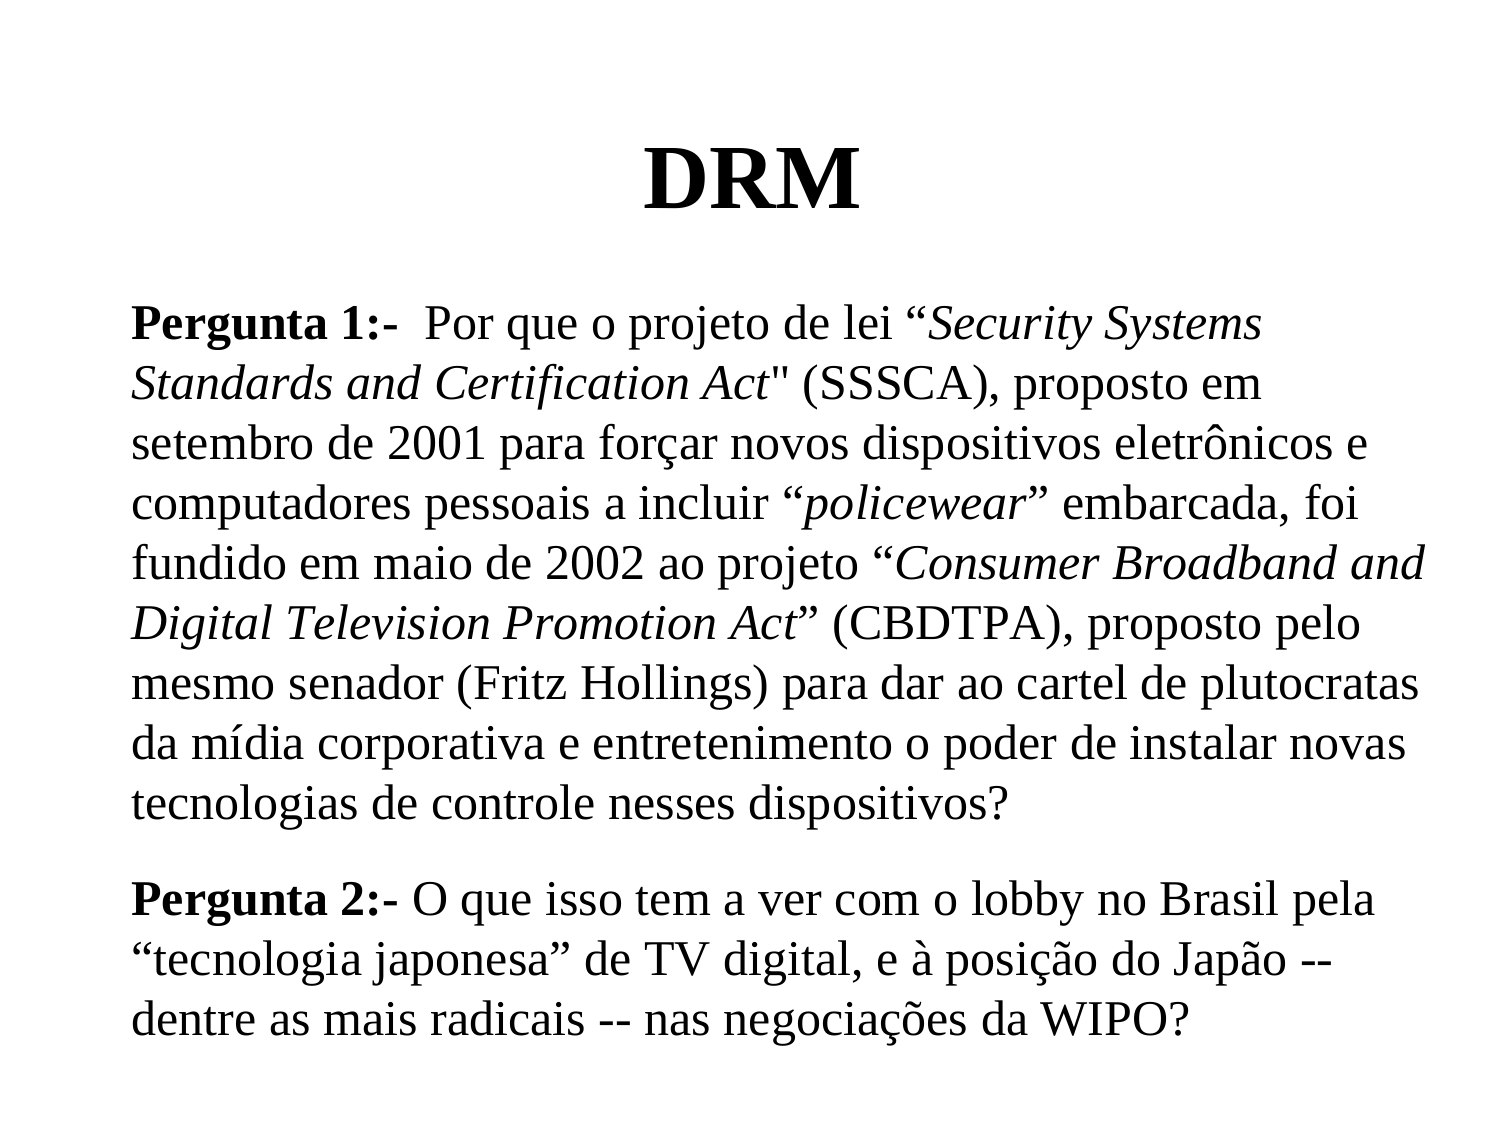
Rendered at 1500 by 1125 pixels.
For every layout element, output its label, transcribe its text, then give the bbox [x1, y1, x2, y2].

title DRM [115, 81, 1391, 269]
text_box Pergunta 1:- Por que o projeto de lei “Security Systems Standards and Certification Act" (SSSCA), proposto em setembro de 2001 para forçar novos dispositivos eletrônicos e computadores pessoais a incluir “policewear” embarcada, foi fundido em maio de 2002 ao projeto “Consumer Broadband and Digital Television Promotion Act” (CBDTPA), proposto pelo mesmo senador (Fritz Hollings) para dar ao cartel de plutocratas da mídia corporativa e entretenimento o poder de instalar novas tecnologias de controle nesses dispositivos? Pergunta 2:- O que isso tem a ver com o lobby no Brasil pela “tecnologia japonesa” de TV digital, e à posição do Japão -- dentre as mais radicais -- nas negociações da WIPO? [131, 290, 1435, 1102]
